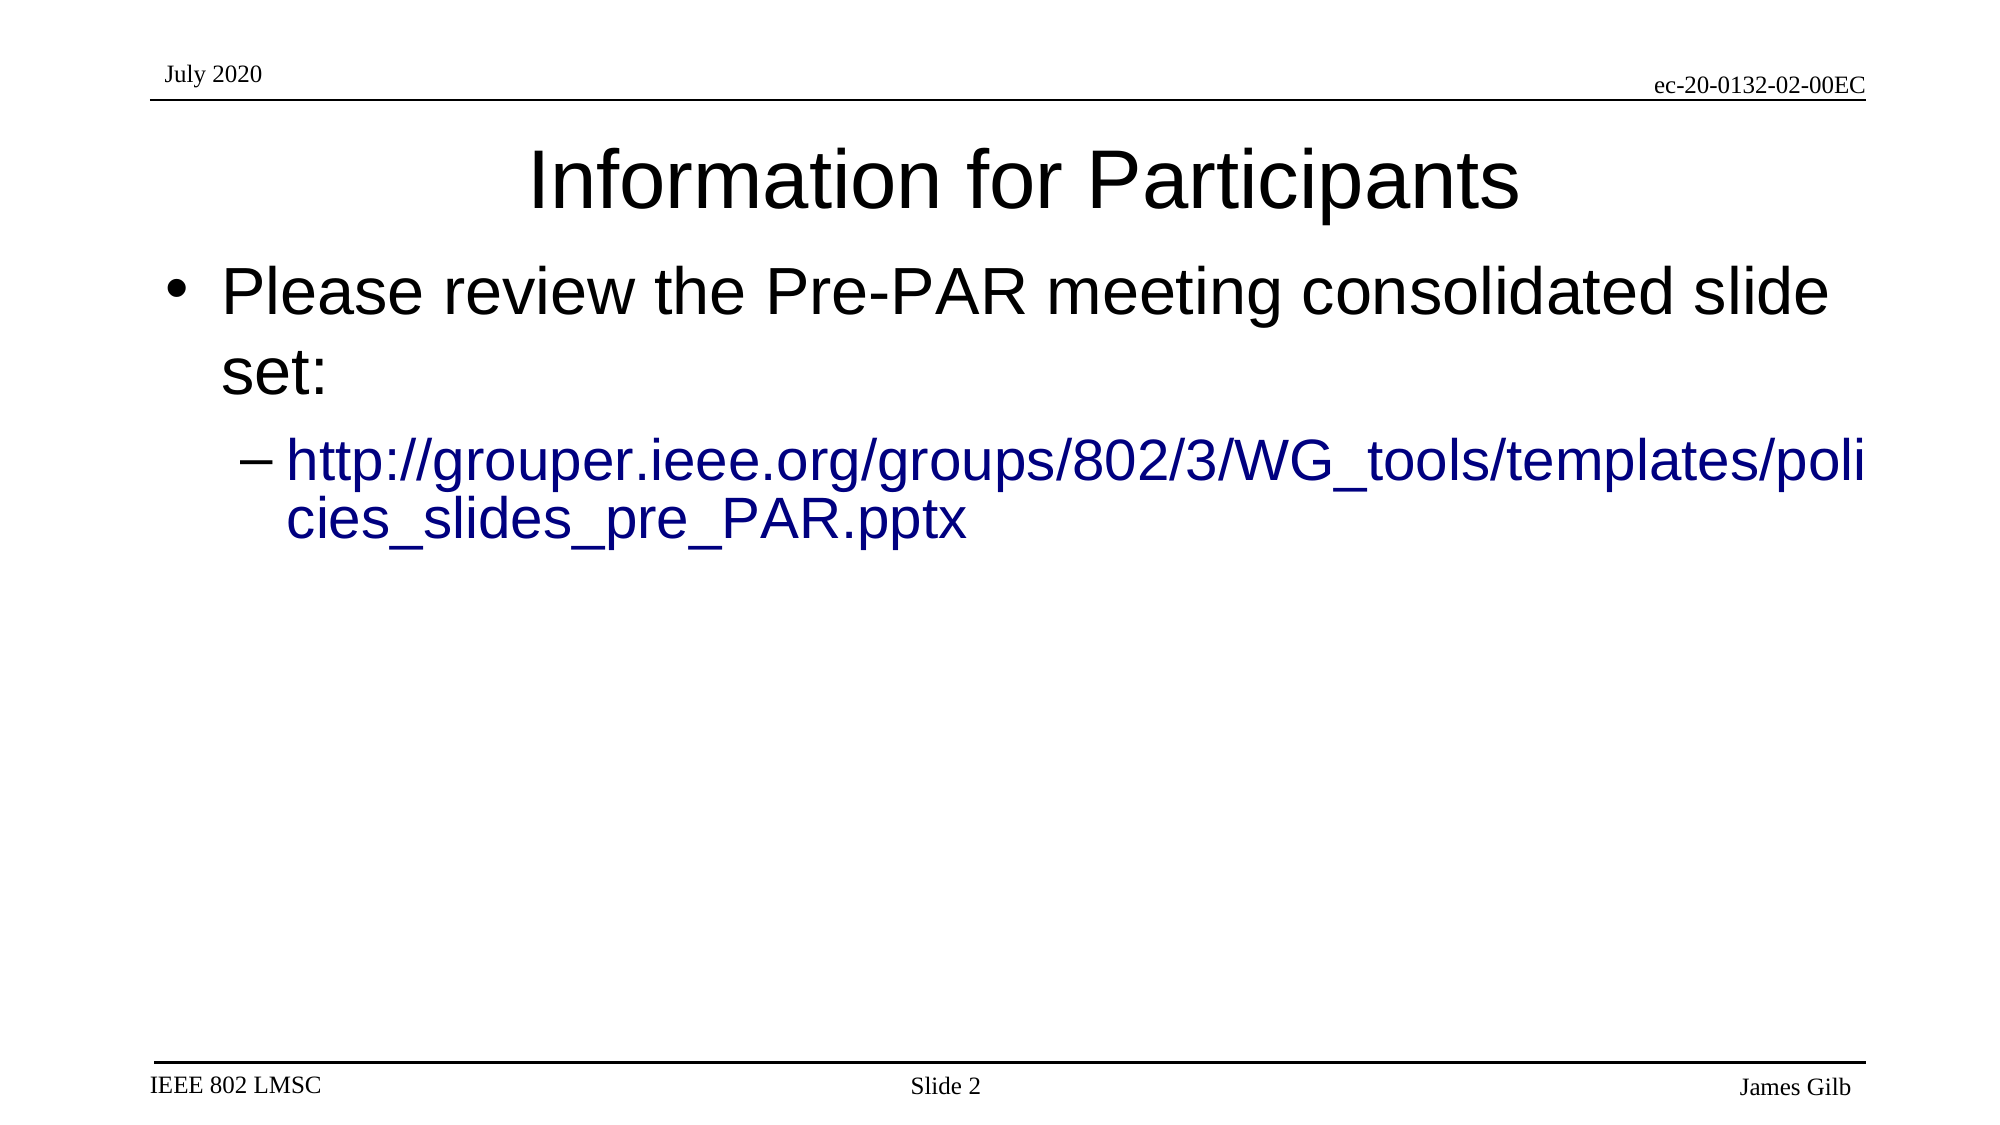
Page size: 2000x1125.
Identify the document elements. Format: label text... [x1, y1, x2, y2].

title Information for Participants [149, 112, 1900, 238]
list Please review the Pre-PAR meeting consolidated slide set: http://grouper.ieee.org/groups/802/3/WG_tools/templates/policies_slides_pre_PAR.pptx [149, 239, 1900, 1051]
